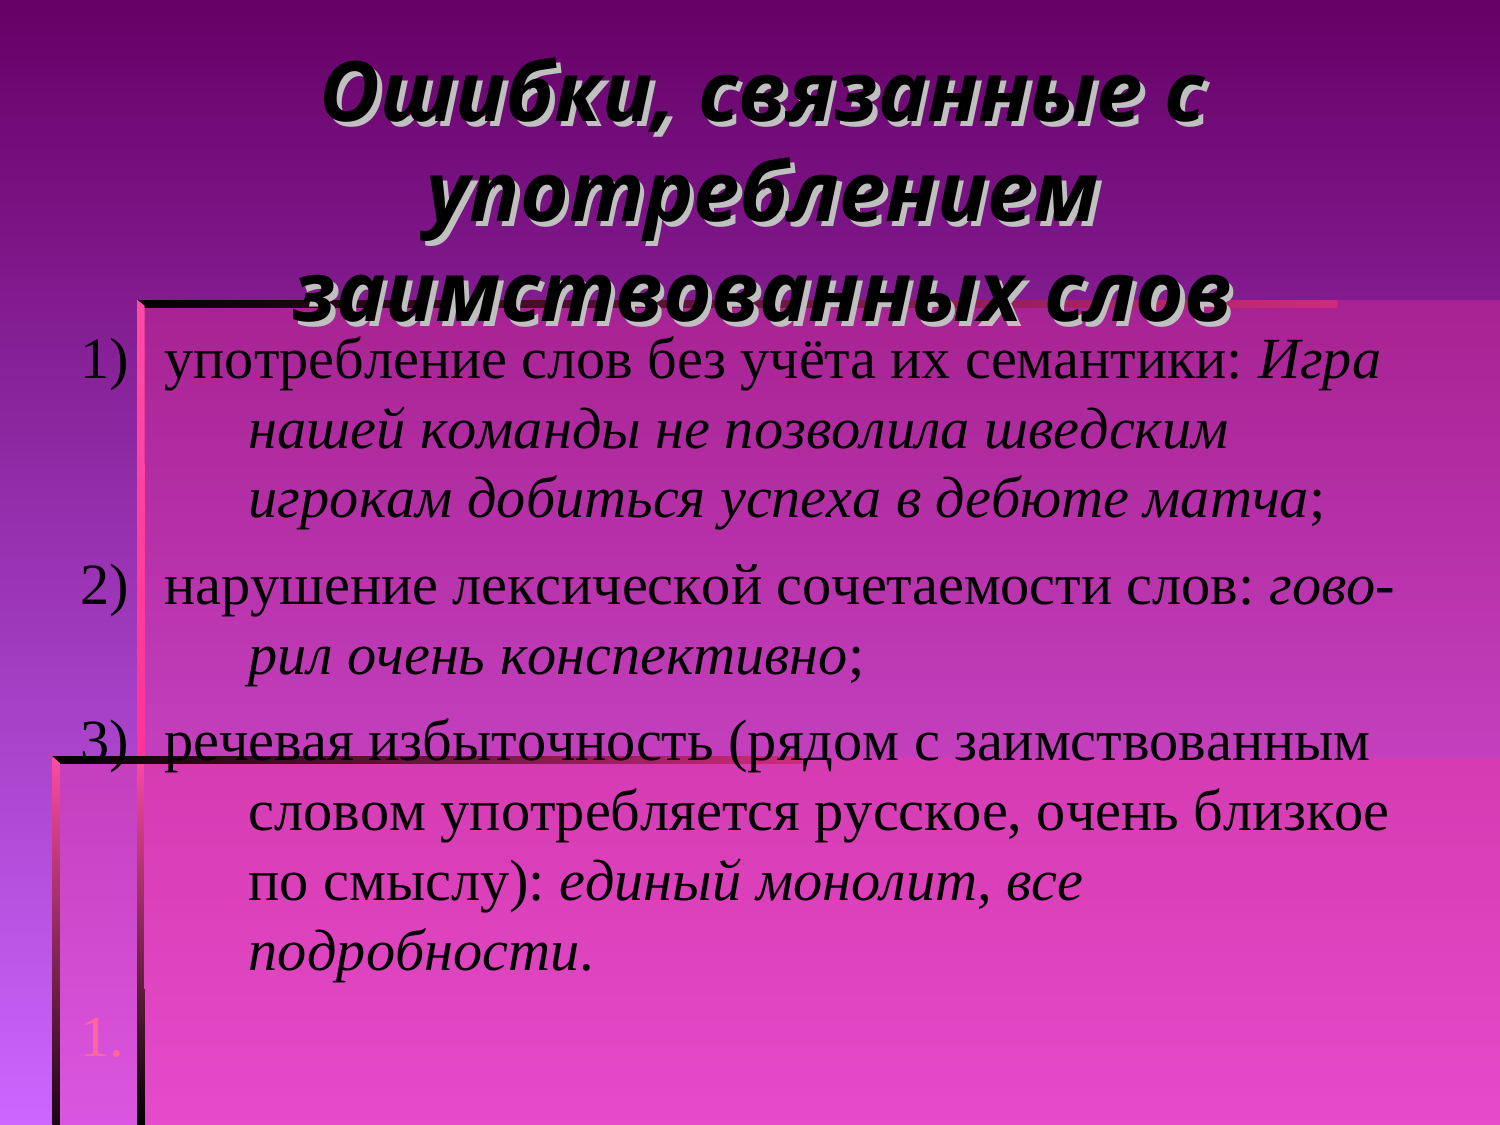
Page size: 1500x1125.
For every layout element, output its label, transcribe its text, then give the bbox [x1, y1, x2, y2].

title Ошибки, связанные с употреблением заимствованных слов [75, 30, 1451, 312]
list употребление слов без учёта их семантики: Игра нашей команды не позволила шведским игрокам добиться успеха в дебюте матча; нарушение лексической сочетаемости слов: гово-рил очень конспективно; речевая избыточность (рядом с заимствованным словом употребляется русское, очень близкое по смыслу): единый монолит, все подробности. [64, 312, 1452, 1083]
